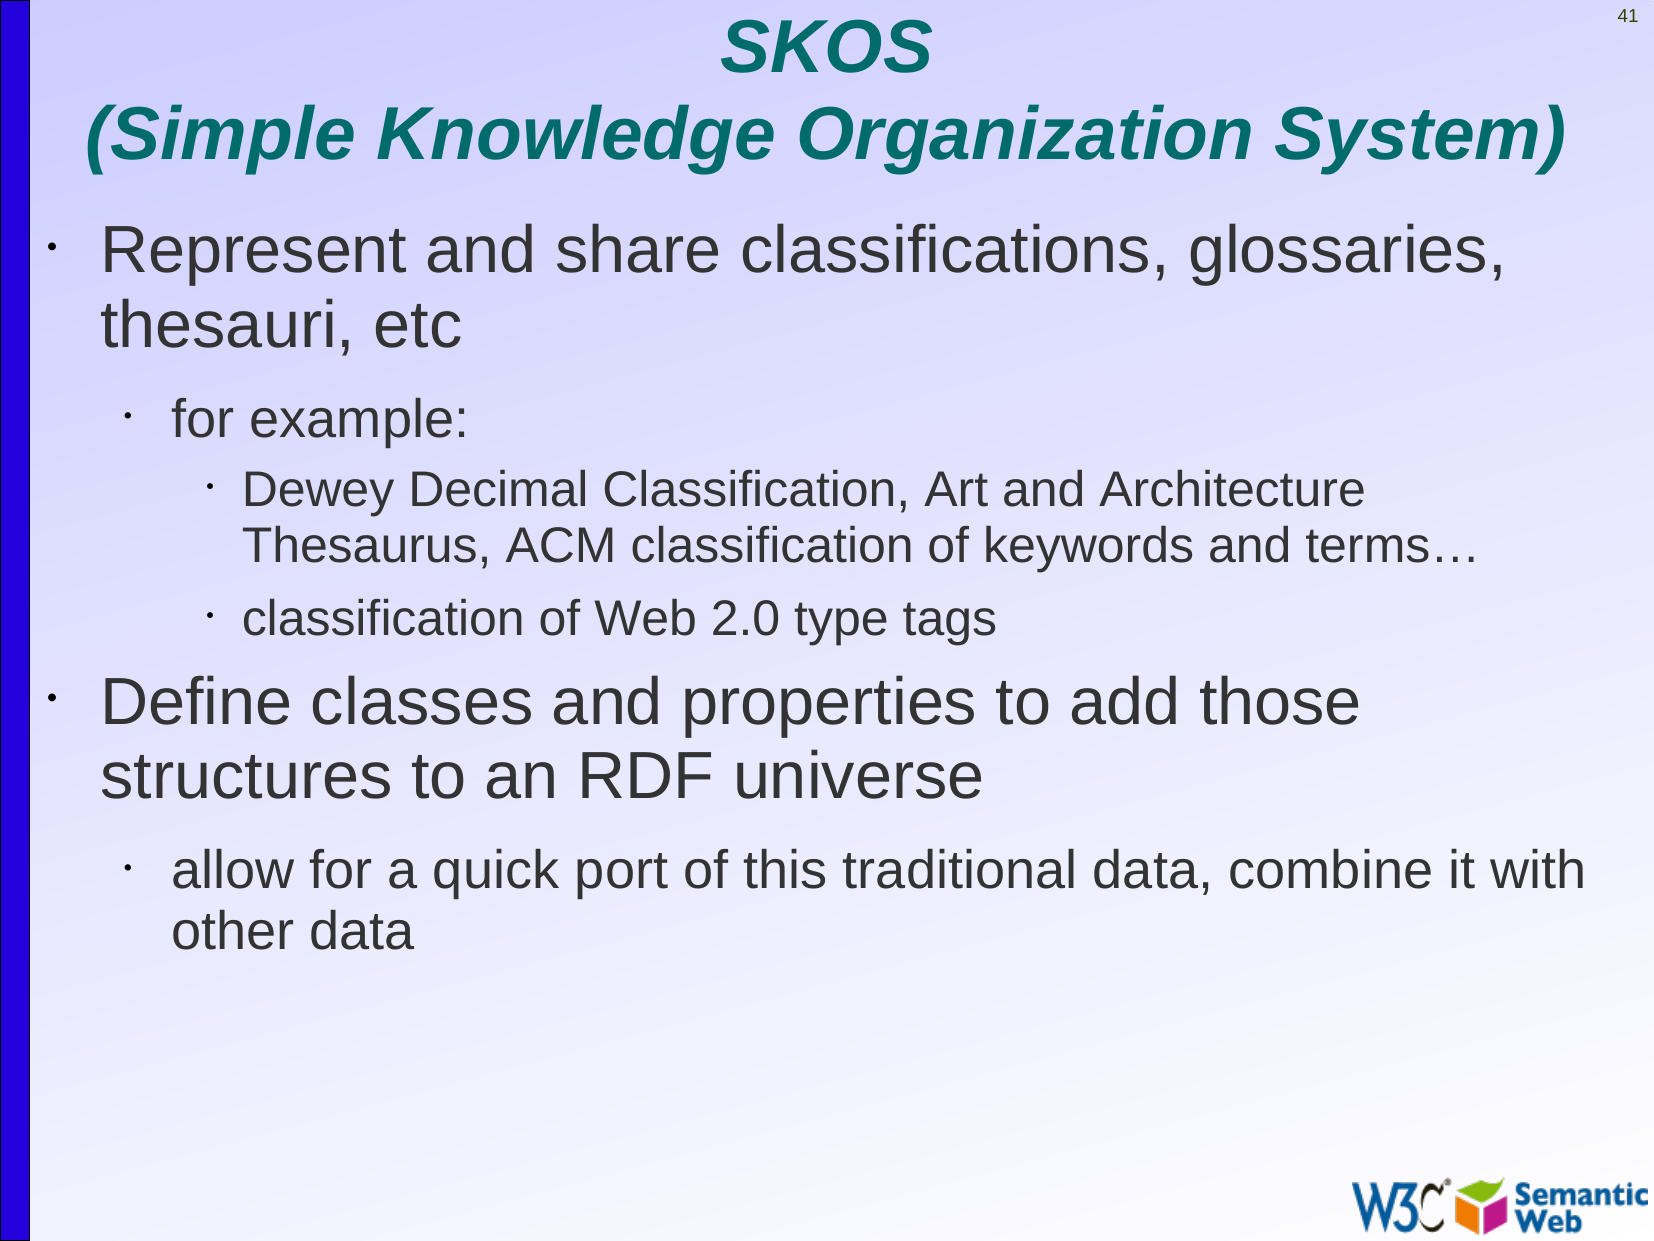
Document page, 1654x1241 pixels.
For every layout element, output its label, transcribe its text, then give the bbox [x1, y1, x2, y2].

picture [1352, 1175, 1648, 1235]
title SKOS (Simple Knowledge Organization System) [0, 2, 1654, 175]
list Represent and share classifications, glossaries, thesauri, etc for example: Dewey Decimal Classification, Art and Architecture Thesaurus, ACM classification of keywords and terms… classification of Web 2.0 type tags Define classes and properties to add those structures to an RDF universe allow for a quick port of this traditional data, combine it with other data [29, 212, 1624, 1199]
